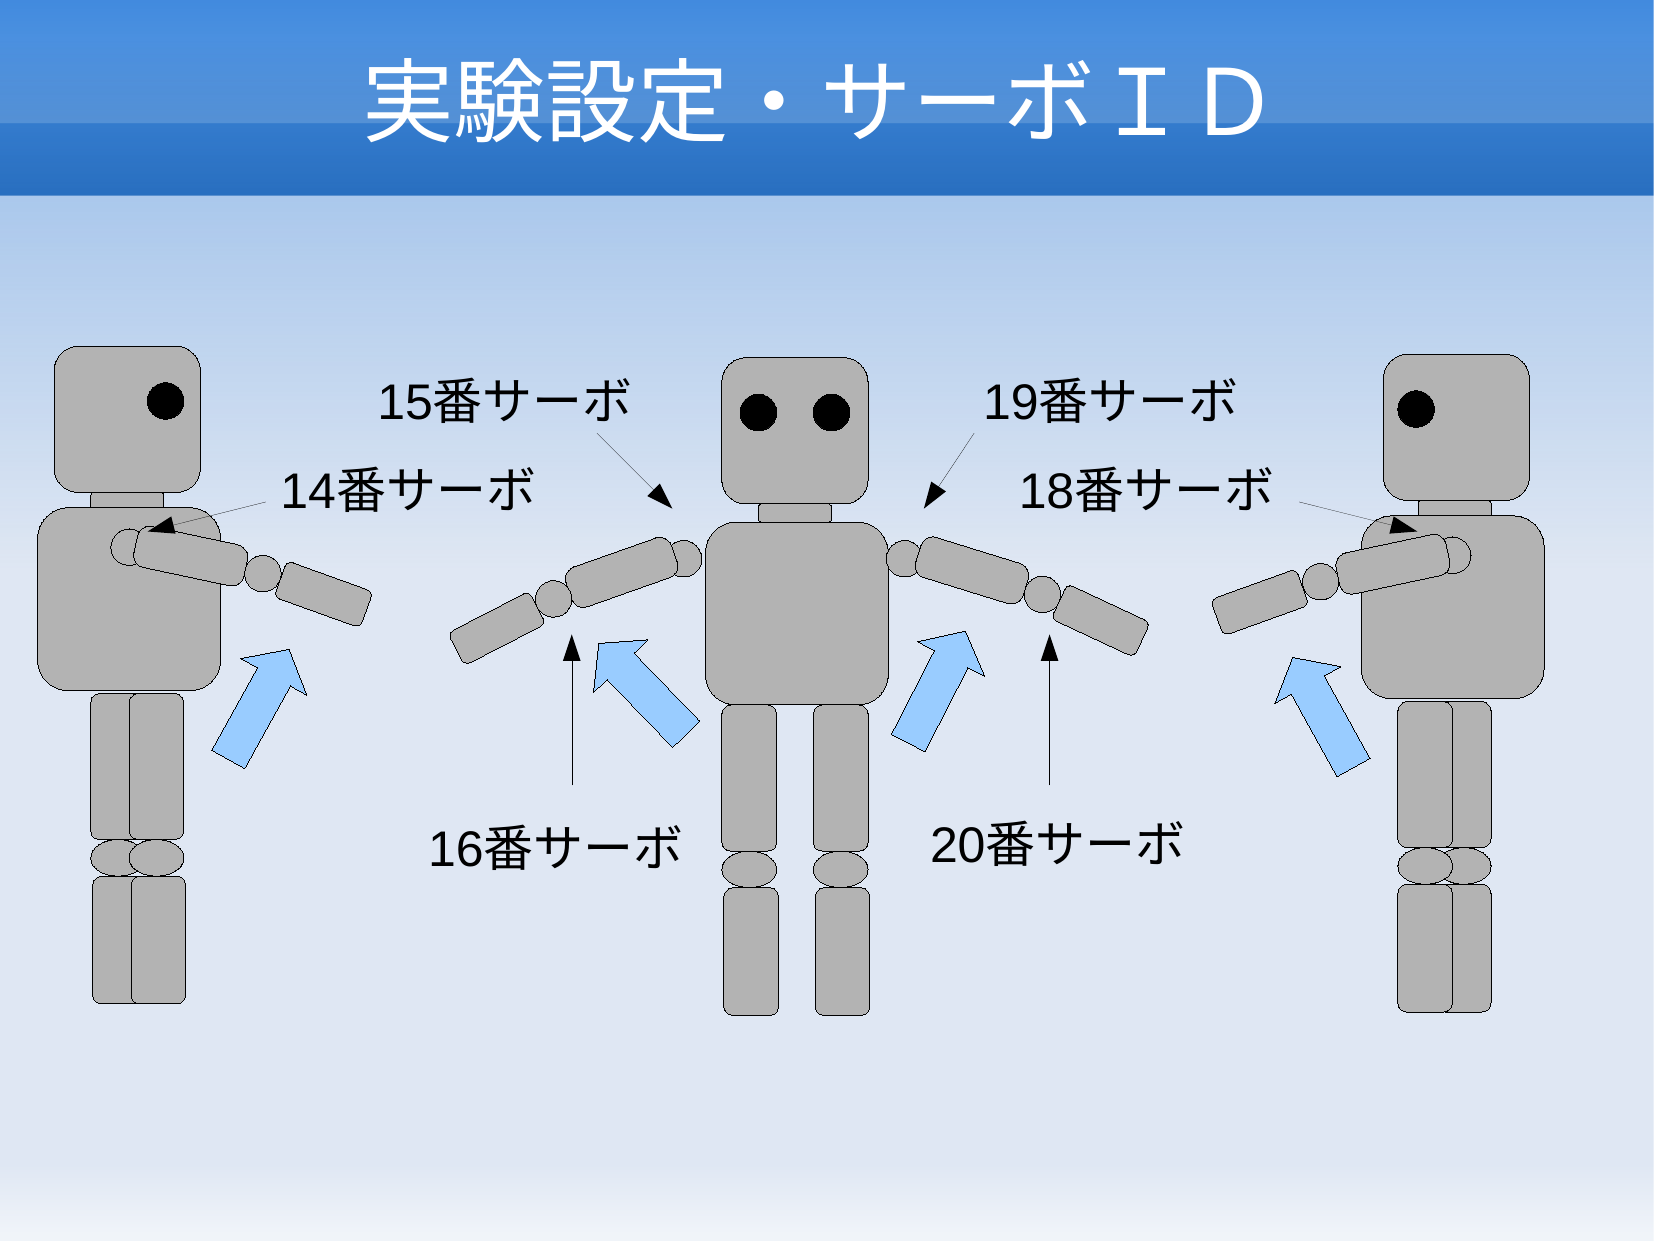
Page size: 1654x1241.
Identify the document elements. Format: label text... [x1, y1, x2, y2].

text_box [1212, 354, 1545, 699]
text_box [450, 537, 702, 664]
text_box 16番サーボ [413, 800, 715, 890]
text_box 18番サーボ [1003, 442, 1306, 514]
picture [0, 0, 1654, 1241]
text_box 19番サーボ [968, 354, 1270, 425]
text_box [1397, 701, 1492, 1013]
text_box [37, 346, 372, 691]
text_box [90, 693, 186, 1004]
text_box [593, 639, 700, 748]
text_box 14番サーボ [265, 442, 567, 514]
text_box [1274, 657, 1371, 777]
text_box [211, 649, 307, 769]
title 実験設定・サーボＩＤ [76, 0, 1565, 208]
text_box 20番サーボ [915, 797, 1211, 868]
text_box [891, 631, 985, 752]
text_box 15番サーボ [362, 354, 680, 425]
text_box [705, 357, 1149, 1016]
